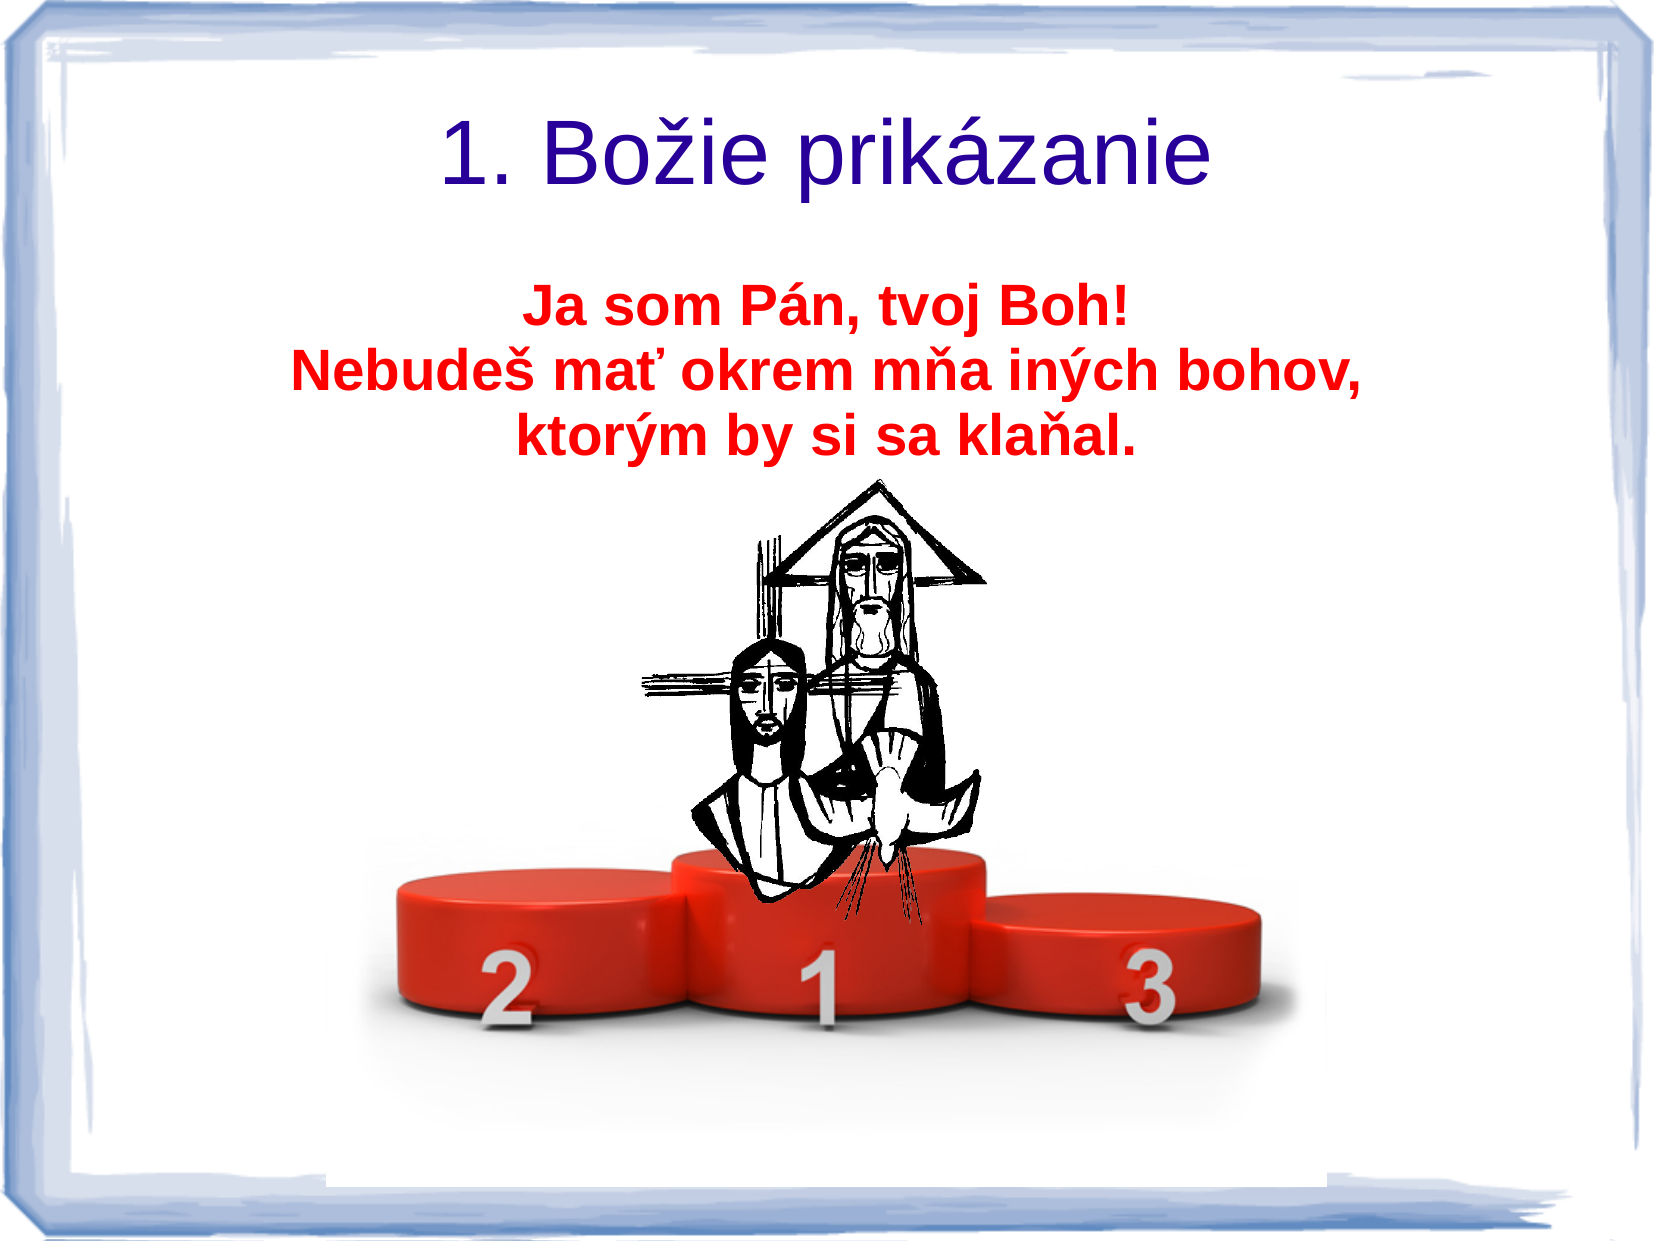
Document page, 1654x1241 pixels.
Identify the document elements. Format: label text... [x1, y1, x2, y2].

text_box Ja som Pán, tvoj Boh! Nebudeš mať okrem mňa iných bohov, ktorým by si sa klaňal. [118, 265, 1536, 476]
title 1. Božie prikázanie [82, 49, 1571, 257]
picture [0, 0, 1654, 1241]
